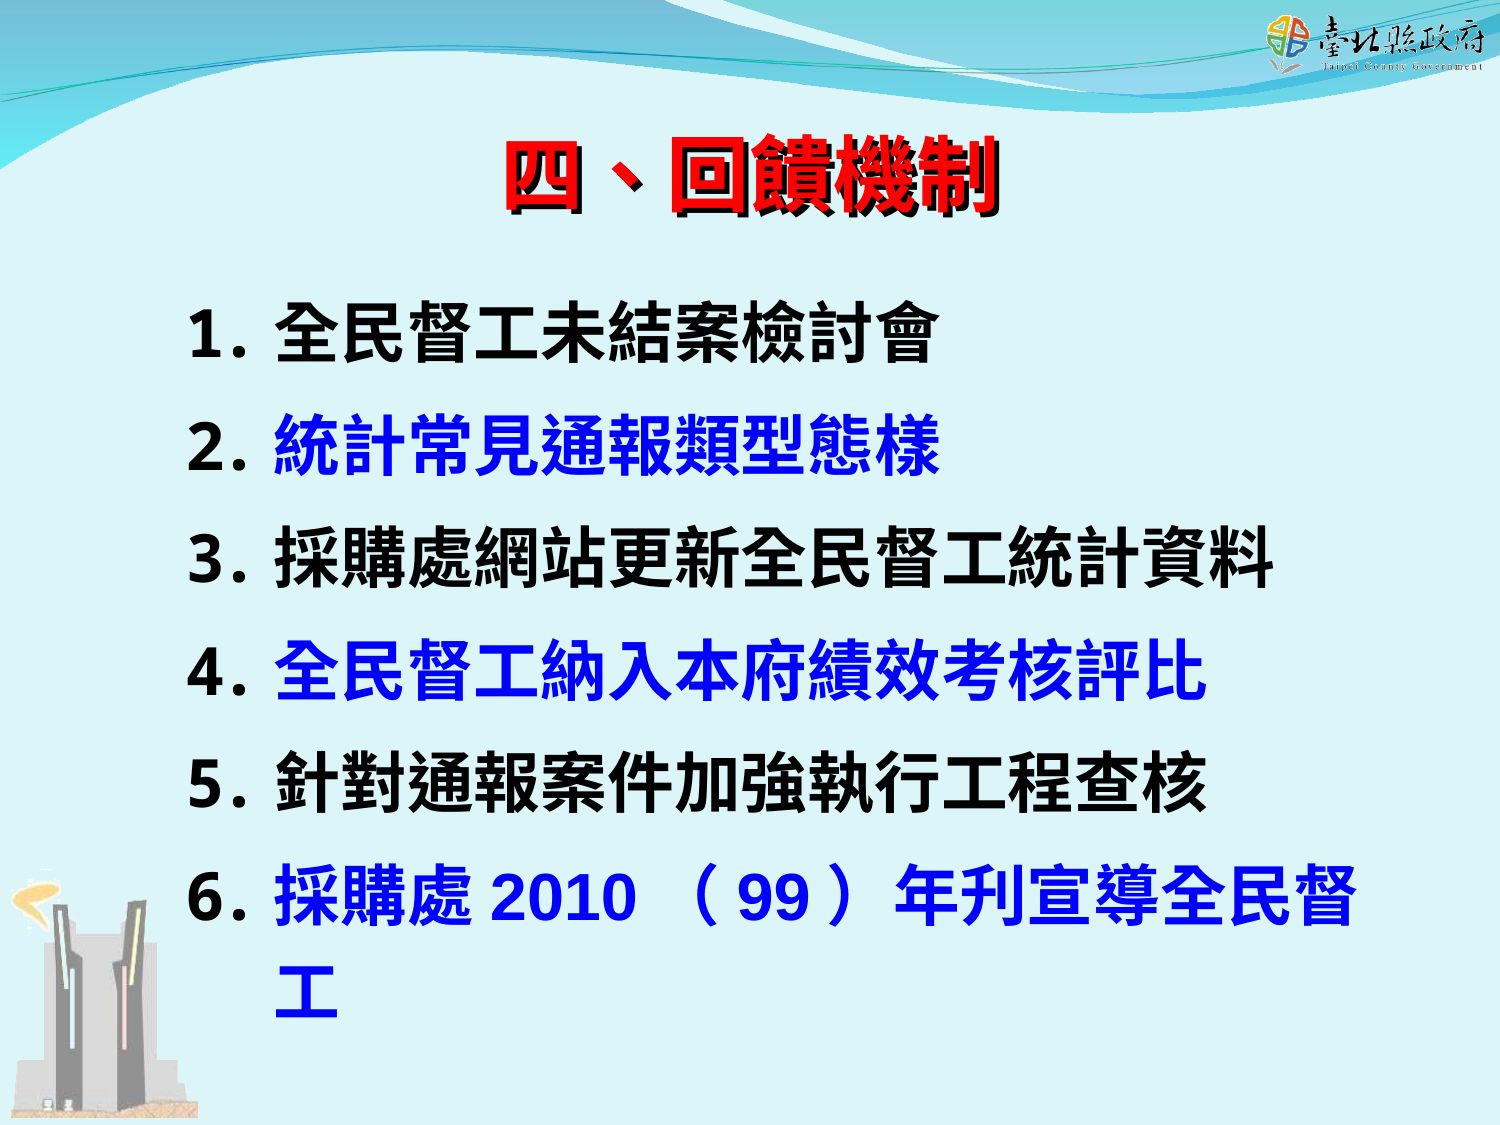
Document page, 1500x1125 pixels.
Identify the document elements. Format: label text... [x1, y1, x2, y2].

title 四、回饋機制 [112, 113, 1388, 232]
picture [0, 0, 1500, 102]
picture [11, 869, 198, 1118]
subtitle 全民督工未結案檢討會 統計常見通報類型態樣 採購處網站更新全民督工統計資料 全民督工納入本府績效考核評比 針對通報案件加強執行工程查核 採購處2010（99）年刋宣導全民督工 [171, 267, 1412, 1004]
